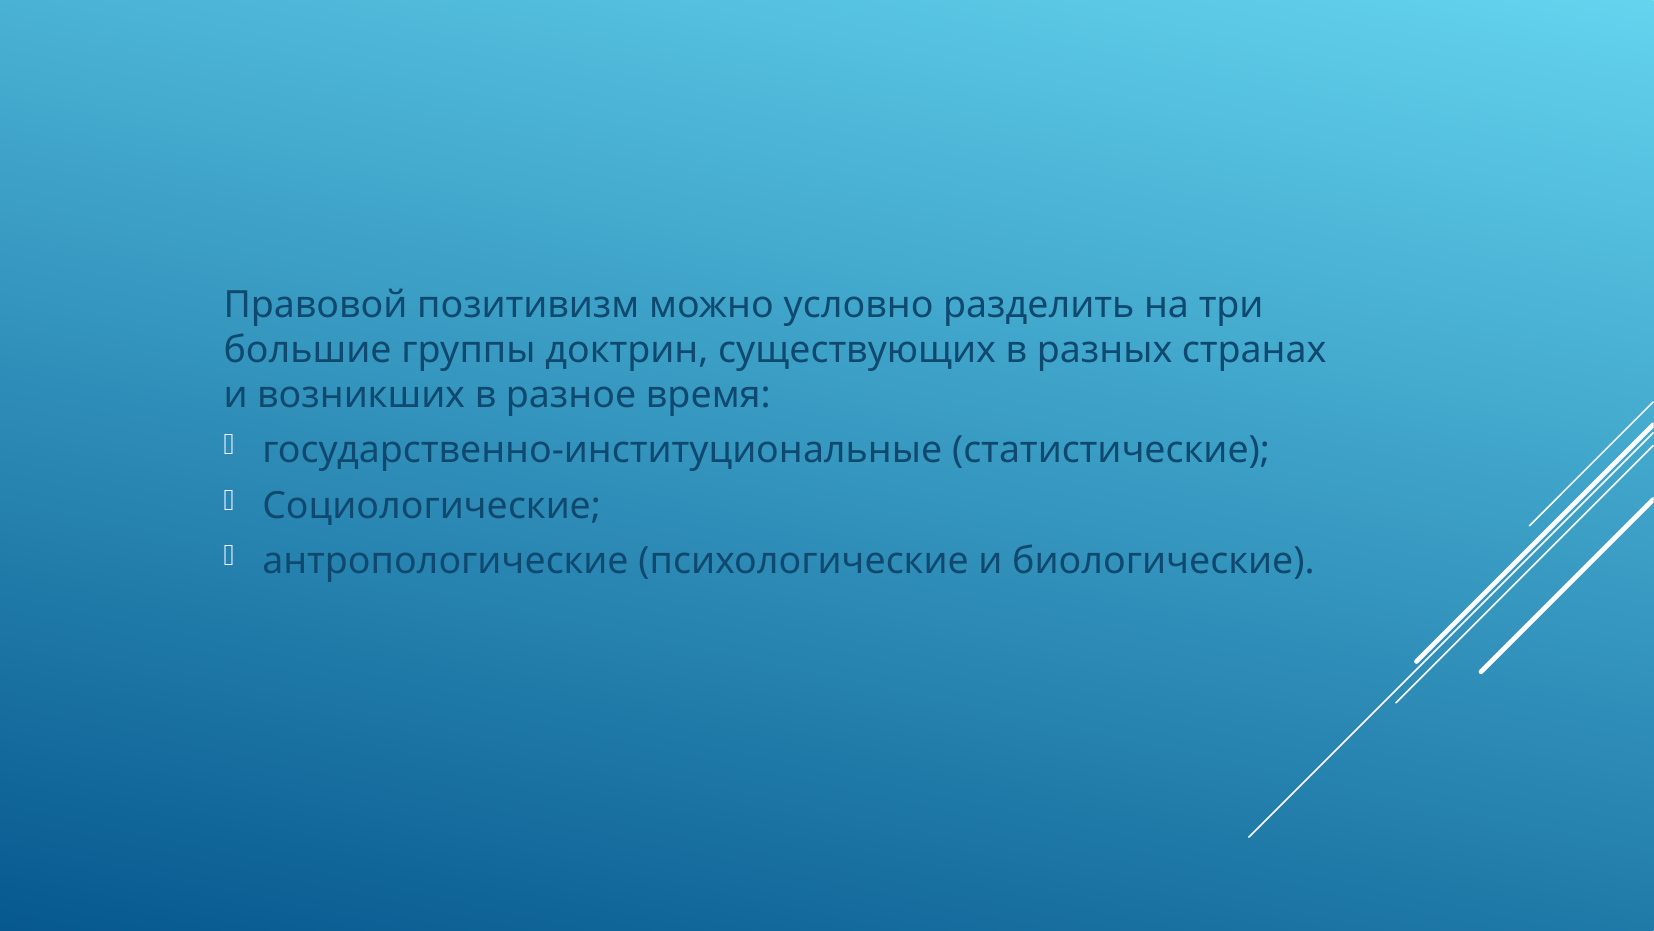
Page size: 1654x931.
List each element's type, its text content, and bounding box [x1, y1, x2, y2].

list Правовой позитивизм можно условно разделить на три большие группы доктрин, существующих в разных странах и возникших в разное время: государственно-институциональные (статистические); Социологические; антропологические (психологические и биологические). [208, 185, 1367, 676]
